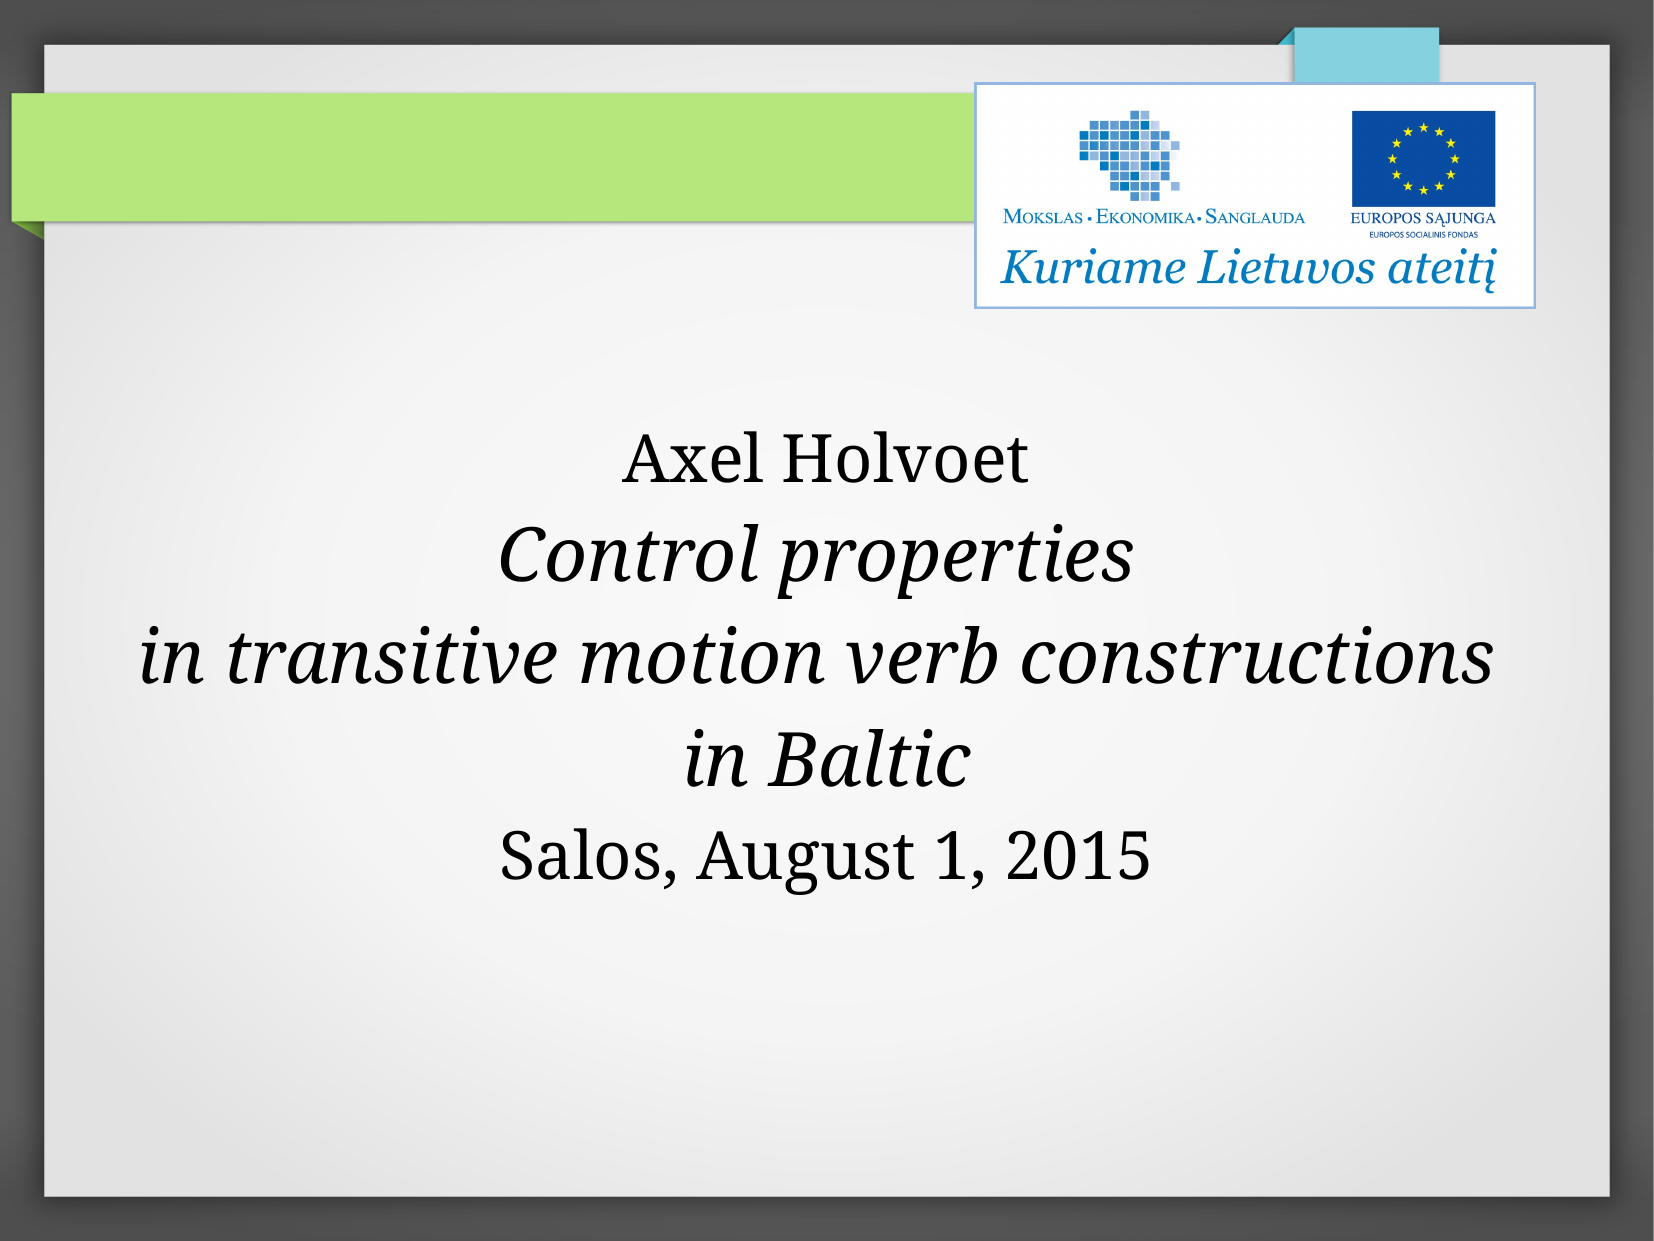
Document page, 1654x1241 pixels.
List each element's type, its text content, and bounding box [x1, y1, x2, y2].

picture [0, 0, 1654, 1241]
subtitle Axel Holvoet Control properties in transitive motion verb constructions in Baltic Salos, August 1, 2015 [82, 295, 1571, 1015]
